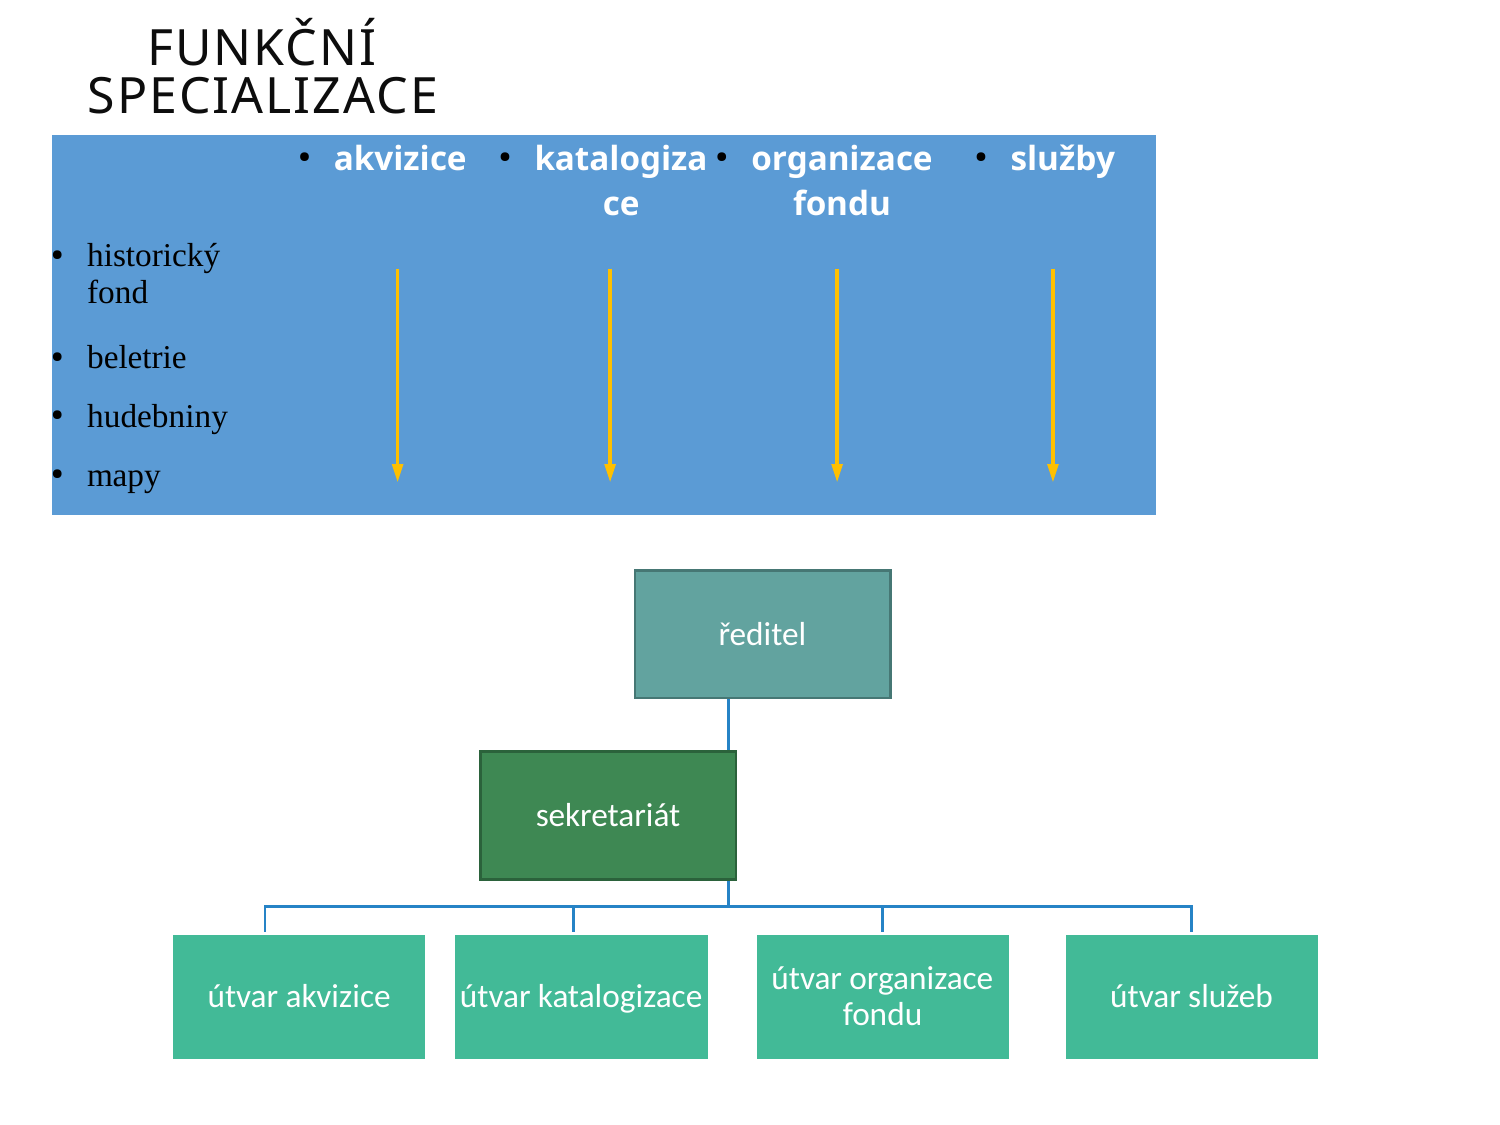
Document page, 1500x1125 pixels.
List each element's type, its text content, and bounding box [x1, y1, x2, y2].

table_cell [714, 456, 935, 515]
table_cell [399, 339, 493, 398]
table_cell [399, 398, 493, 456]
table_cell [839, 339, 935, 398]
table_cell [935, 339, 1051, 398]
text_box útvar služeb [1063, 933, 1320, 1061]
text_box útvar katalogizace [453, 933, 710, 1061]
table_cell [1055, 398, 1156, 456]
table_cell [714, 339, 835, 398]
table_header [52, 135, 272, 237]
table_cell [493, 237, 714, 339]
table_cell [272, 339, 396, 398]
table_cell beletrie [52, 339, 272, 398]
table_cell [272, 456, 493, 515]
text_box sekretariát [480, 751, 736, 880]
title Funkční specializace [15, 15, 511, 135]
table_cell hudebniny [52, 398, 272, 456]
table_cell [935, 398, 1051, 456]
table_cell [1055, 339, 1156, 398]
table_cell [612, 398, 714, 456]
table_cell mapy [52, 456, 272, 515]
table_cell [272, 398, 396, 456]
table_cell [493, 339, 608, 398]
table_cell [935, 456, 1156, 515]
table_header služby [935, 135, 1156, 237]
table_cell [612, 339, 714, 398]
table_cell [493, 398, 608, 456]
table_cell [714, 237, 935, 339]
table_header organizace fondu [714, 135, 935, 237]
table_header katalogizace [493, 135, 714, 237]
text_box ředitel [634, 570, 891, 699]
table_header akvizice [272, 135, 493, 237]
table_cell [493, 456, 714, 515]
text_box útvar akvizice [171, 933, 427, 1061]
table_cell [272, 237, 493, 339]
table_cell [714, 398, 835, 456]
text_box útvar organizace fondu [755, 933, 1011, 1061]
table_cell [935, 237, 1156, 339]
table_cell historický fond [52, 237, 272, 339]
table_cell [839, 398, 935, 456]
